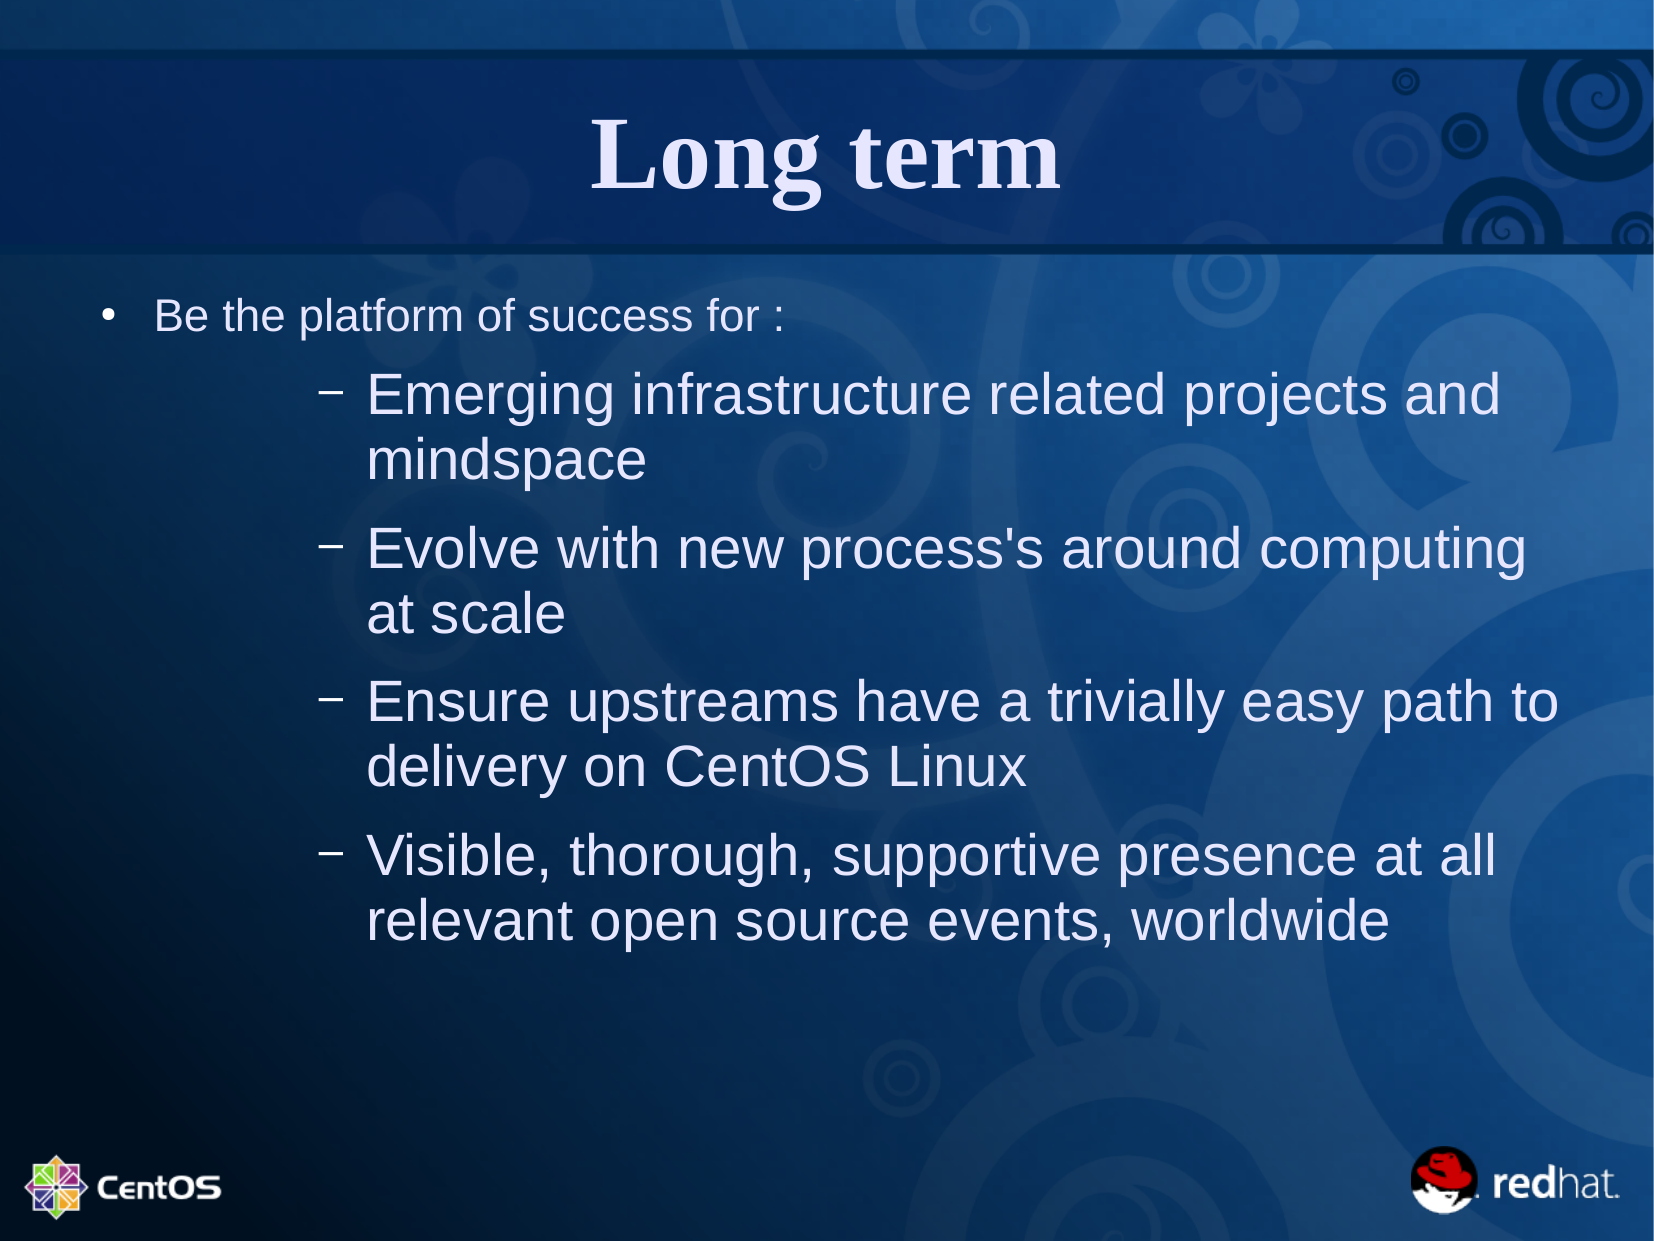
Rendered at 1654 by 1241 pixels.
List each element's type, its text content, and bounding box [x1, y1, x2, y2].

title Long term [82, 49, 1571, 257]
picture [0, 0, 1654, 1241]
list Be the platform of success for : Emerging infrastructure related projects and mindspace Evolve with new process's around computing at scale Ensure upstreams have a trivially easy path to delivery on CentOS Linux Visible, thorough, supportive presence at all relevant open source events, worldwide [82, 290, 1571, 1010]
